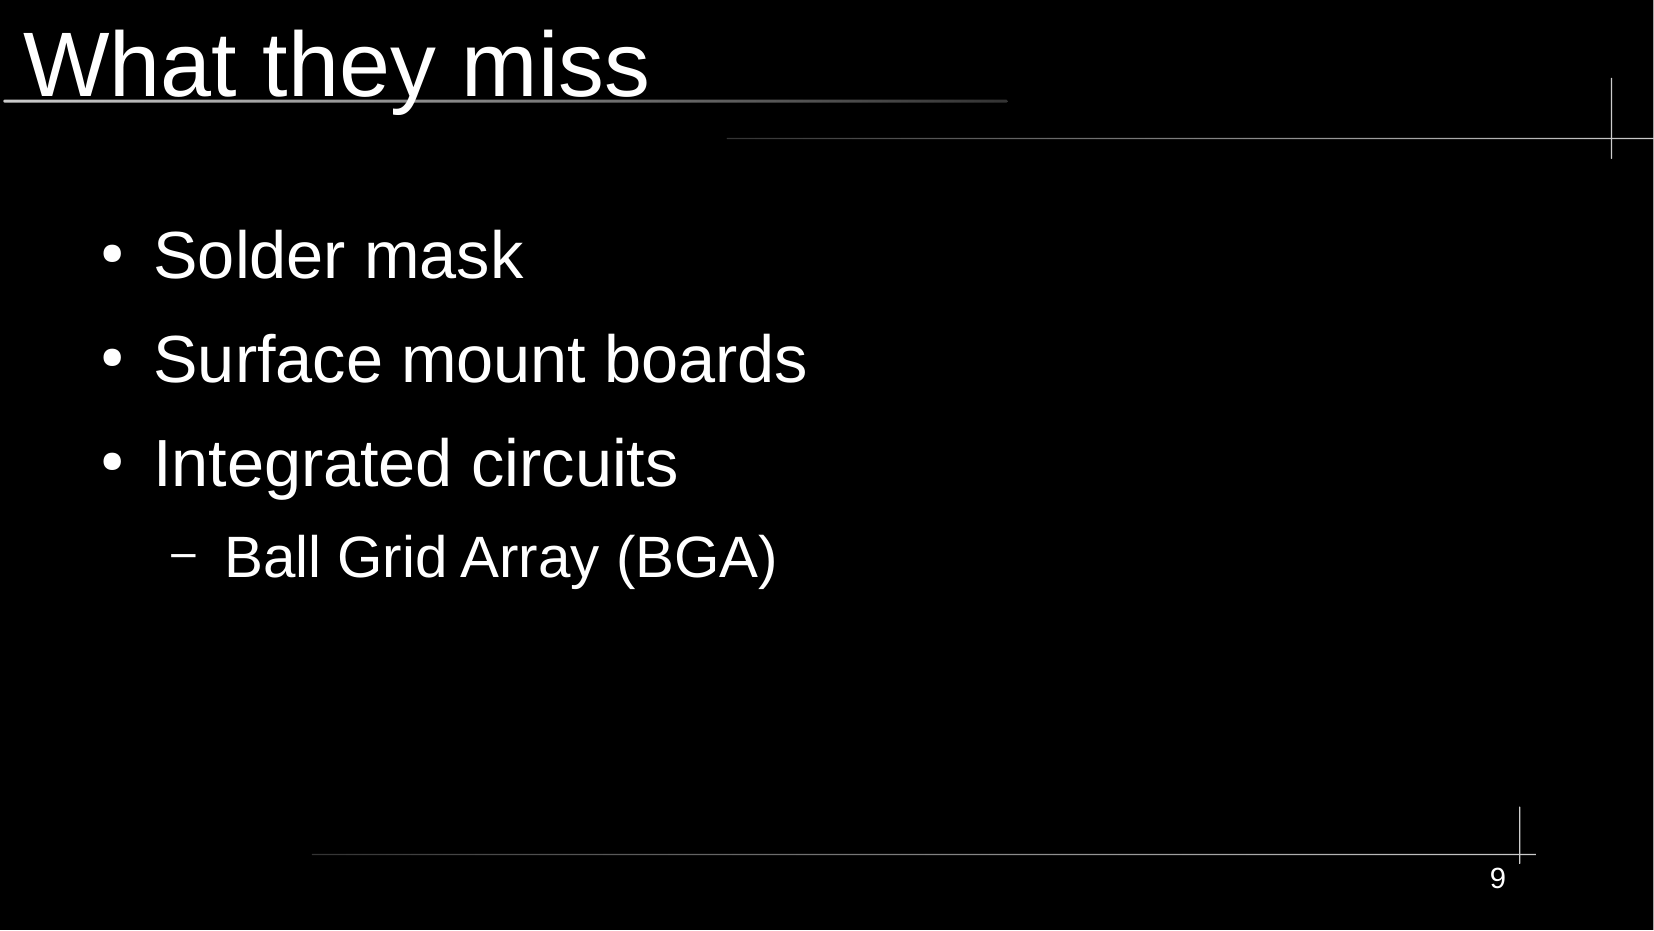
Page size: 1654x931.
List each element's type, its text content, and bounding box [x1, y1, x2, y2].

title What they miss [23, 11, 1589, 119]
list Solder mask Surface mount boards Integrated circuits Ball Grid Array (BGA) [82, 217, 1571, 758]
